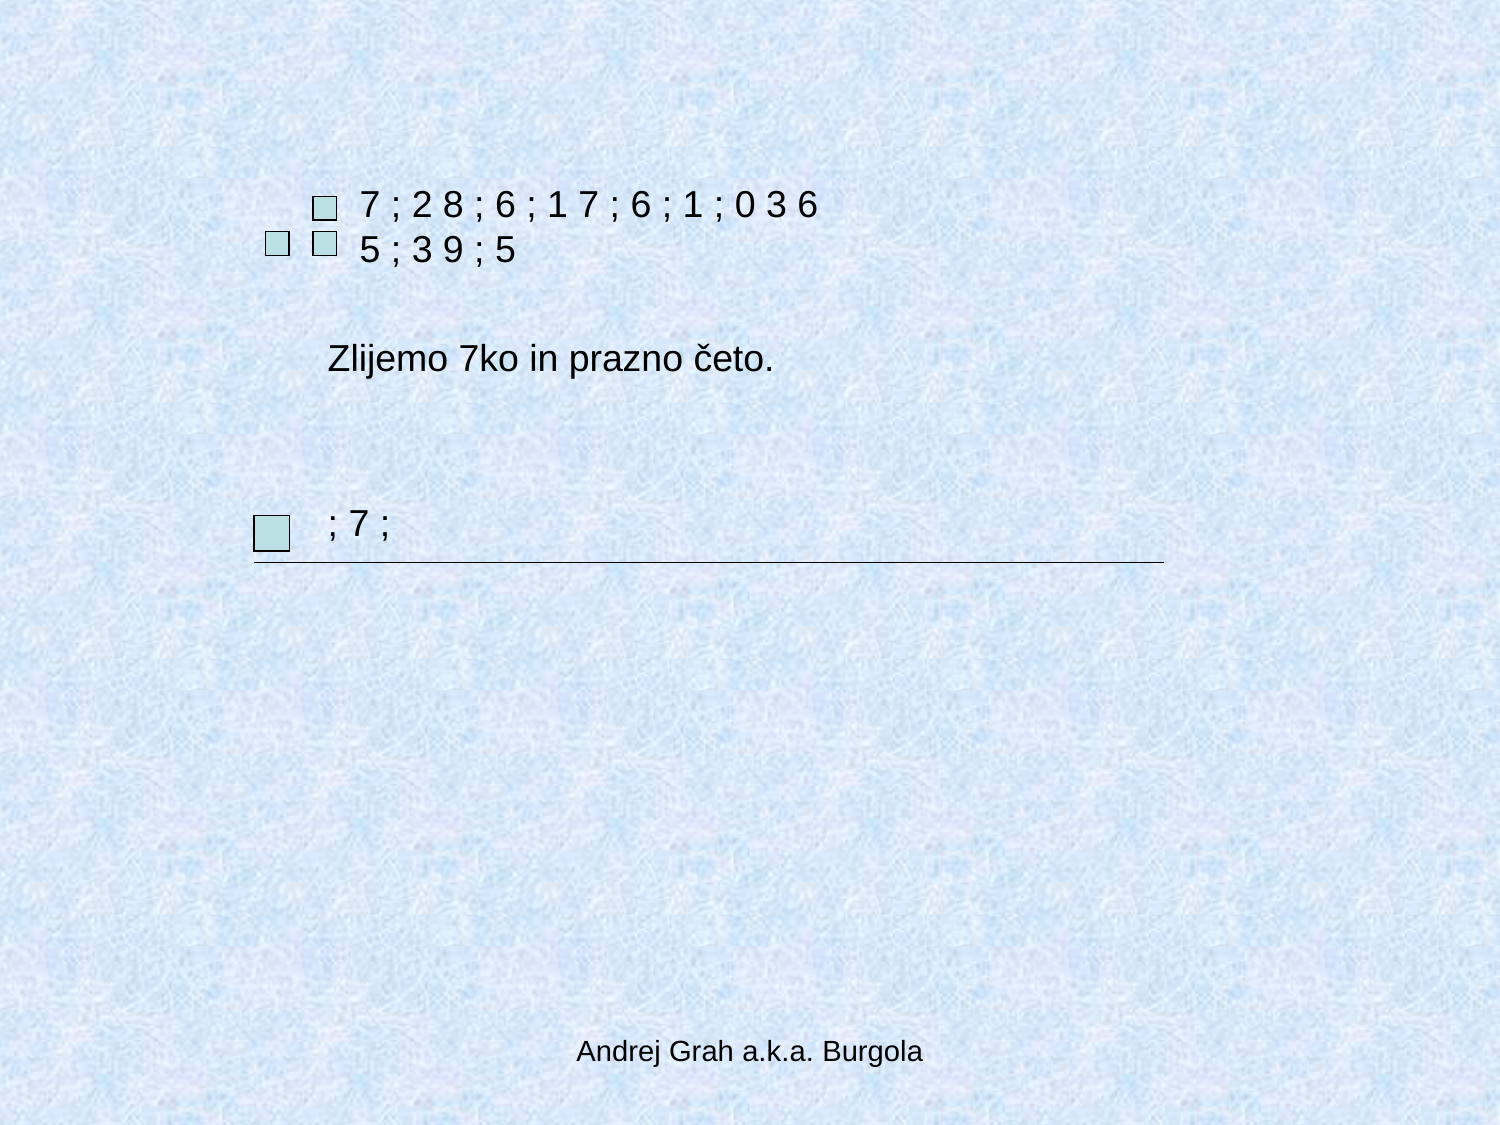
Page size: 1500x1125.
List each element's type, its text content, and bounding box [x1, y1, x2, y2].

text_box [312, 196, 337, 220]
text_box Andrej Grah a.k.a. Burgola [512, 1024, 988, 1103]
text_box ; 7 ; [312, 491, 1081, 553]
text_box [253, 515, 290, 551]
text_box 7 ; 2 8 ; 6 ; 1 7 ; 6 ; 1 ; 0 3 6 5 ; 3 9 ; 5 [194, 172, 1282, 347]
text_box [312, 231, 337, 256]
text_box Zlijemo 7ko in prazno četo. [312, 326, 963, 387]
picture [0, 0, 1500, 1125]
text_box [265, 231, 290, 256]
